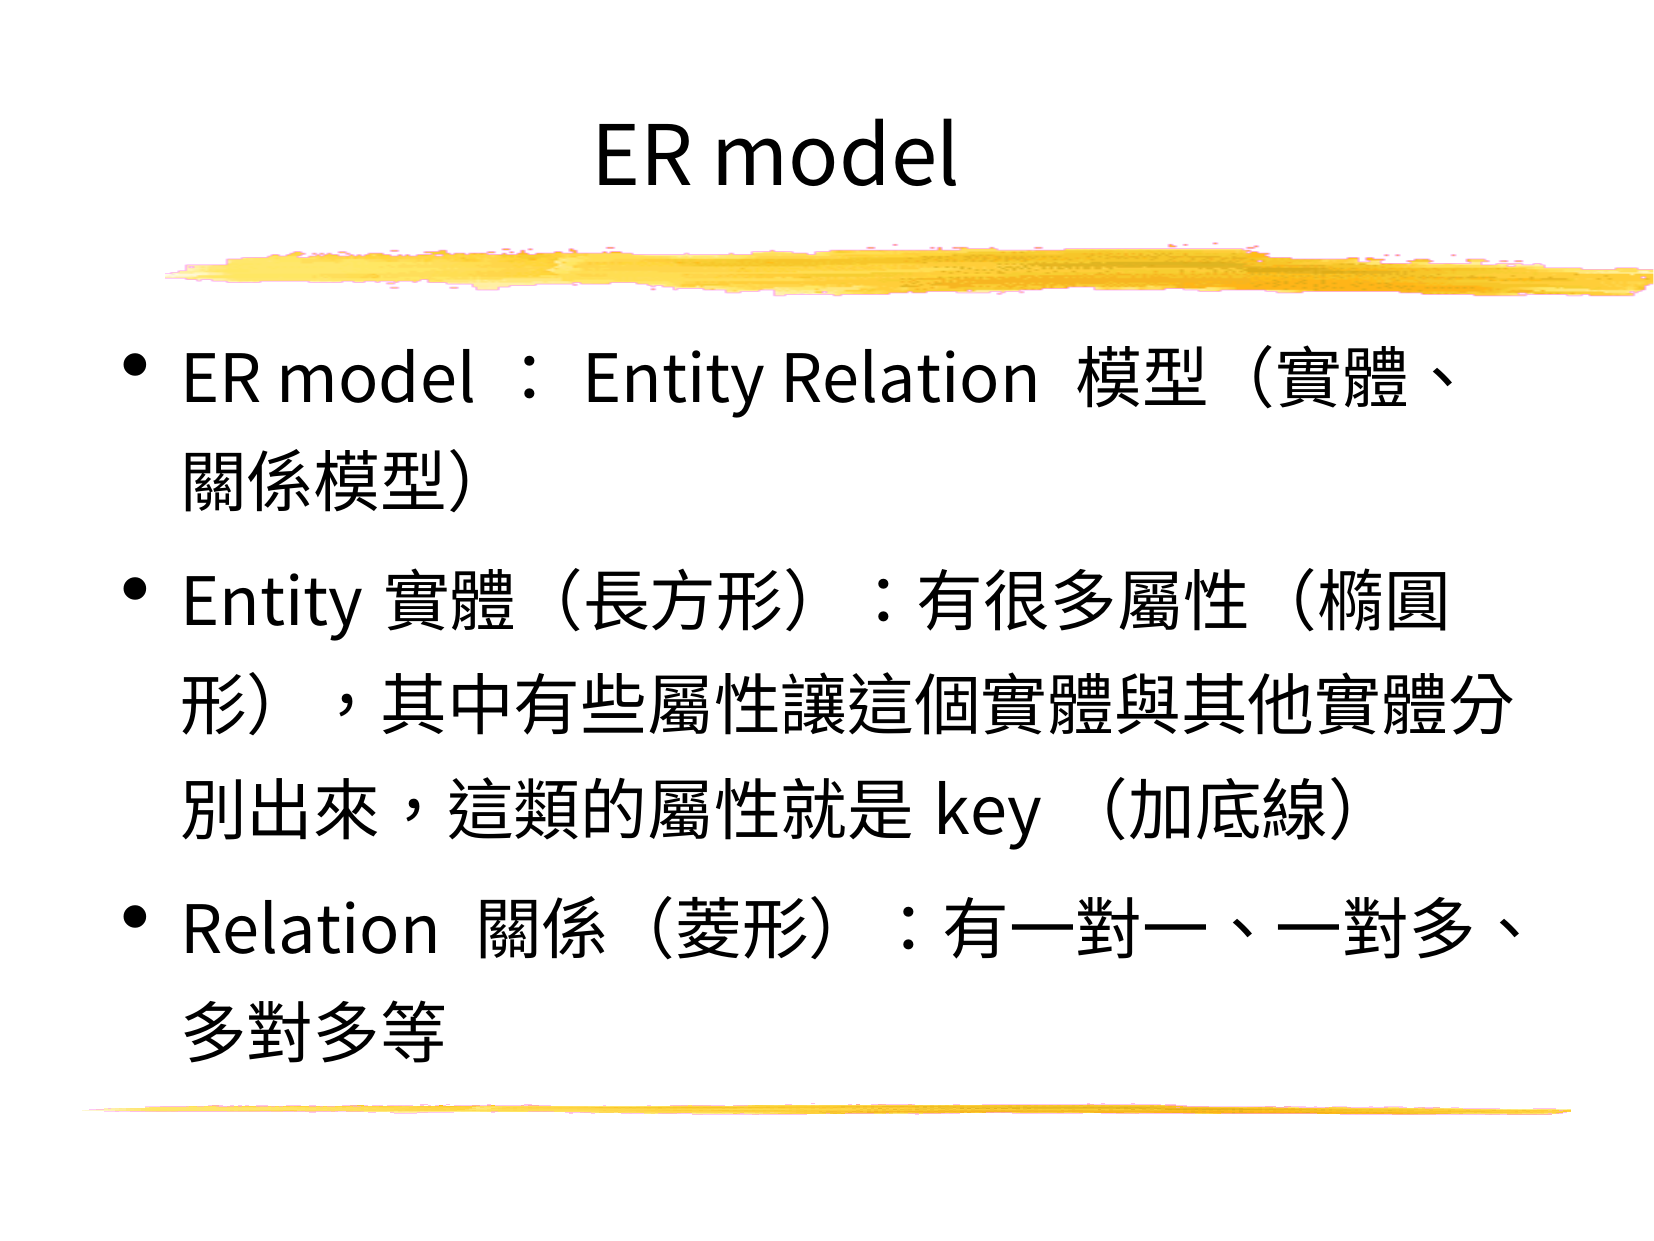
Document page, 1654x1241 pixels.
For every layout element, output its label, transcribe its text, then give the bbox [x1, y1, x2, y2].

title ER model [73, 39, 1479, 249]
picture [82, 1102, 1571, 1117]
list ER model：Entity Relation 模型（實體、關係模型） Entity實體（長方形）：有很多屬性（橢圓形），其中有些屬性讓這個實體與其他實體分別出來，這類的屬性就是key（加底線） Relation 關係（菱形）：有一對一、一對多、多對多等 [124, 316, 1530, 1061]
picture [165, 237, 1654, 308]
